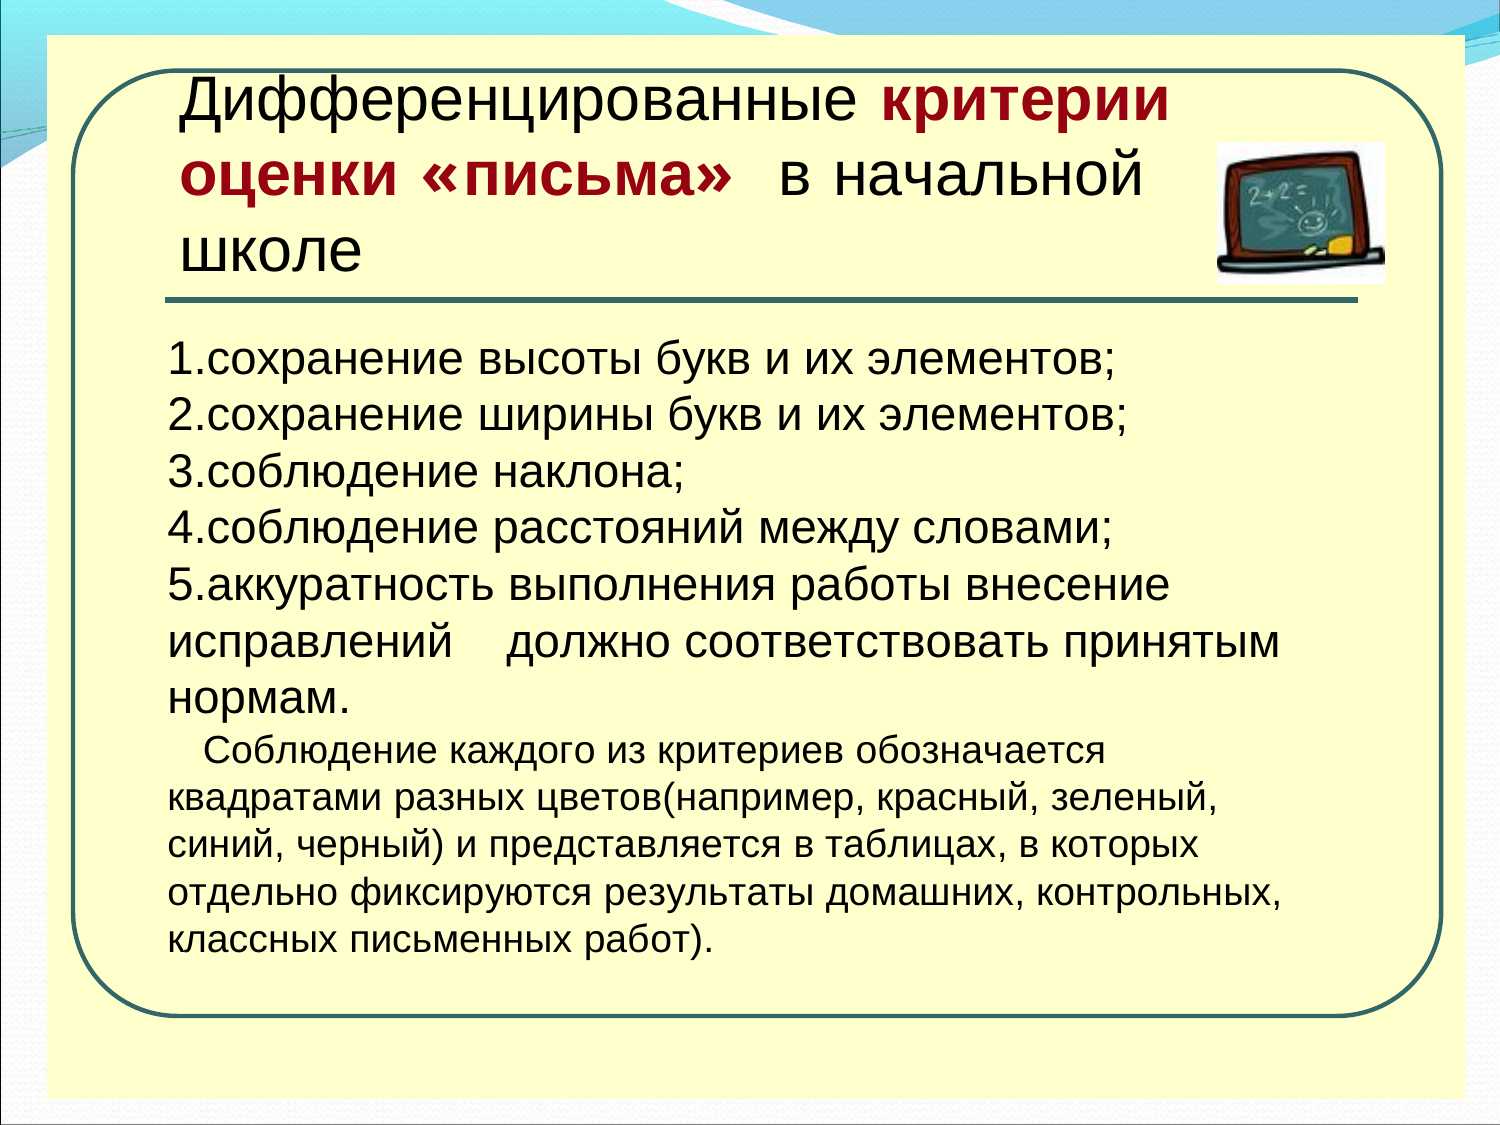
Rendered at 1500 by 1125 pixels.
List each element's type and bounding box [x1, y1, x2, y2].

chart [46, 35, 1465, 1099]
picture [0, 0, 1500, 1125]
